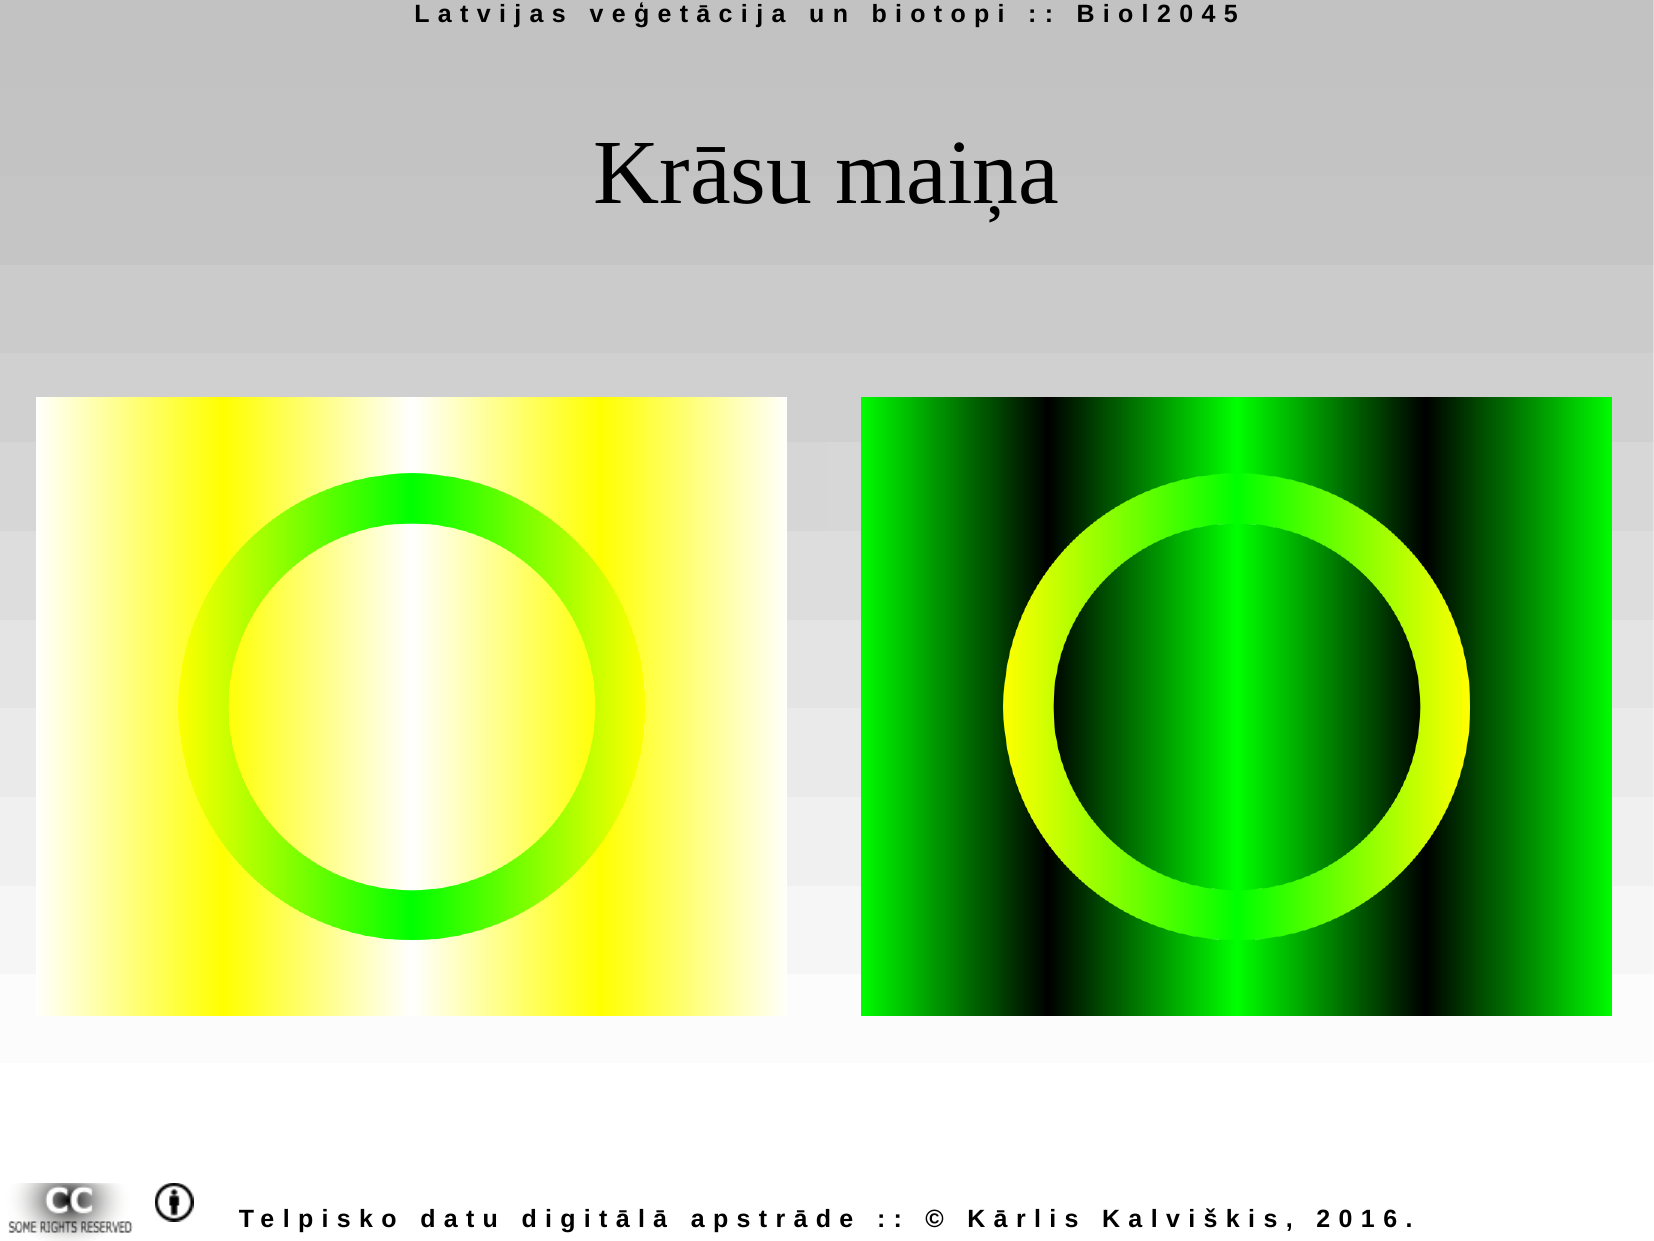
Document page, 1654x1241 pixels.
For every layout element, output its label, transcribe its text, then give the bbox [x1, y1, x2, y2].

picture [0, 0, 1654, 1241]
title Krāsu maiņa [29, 49, 1625, 296]
